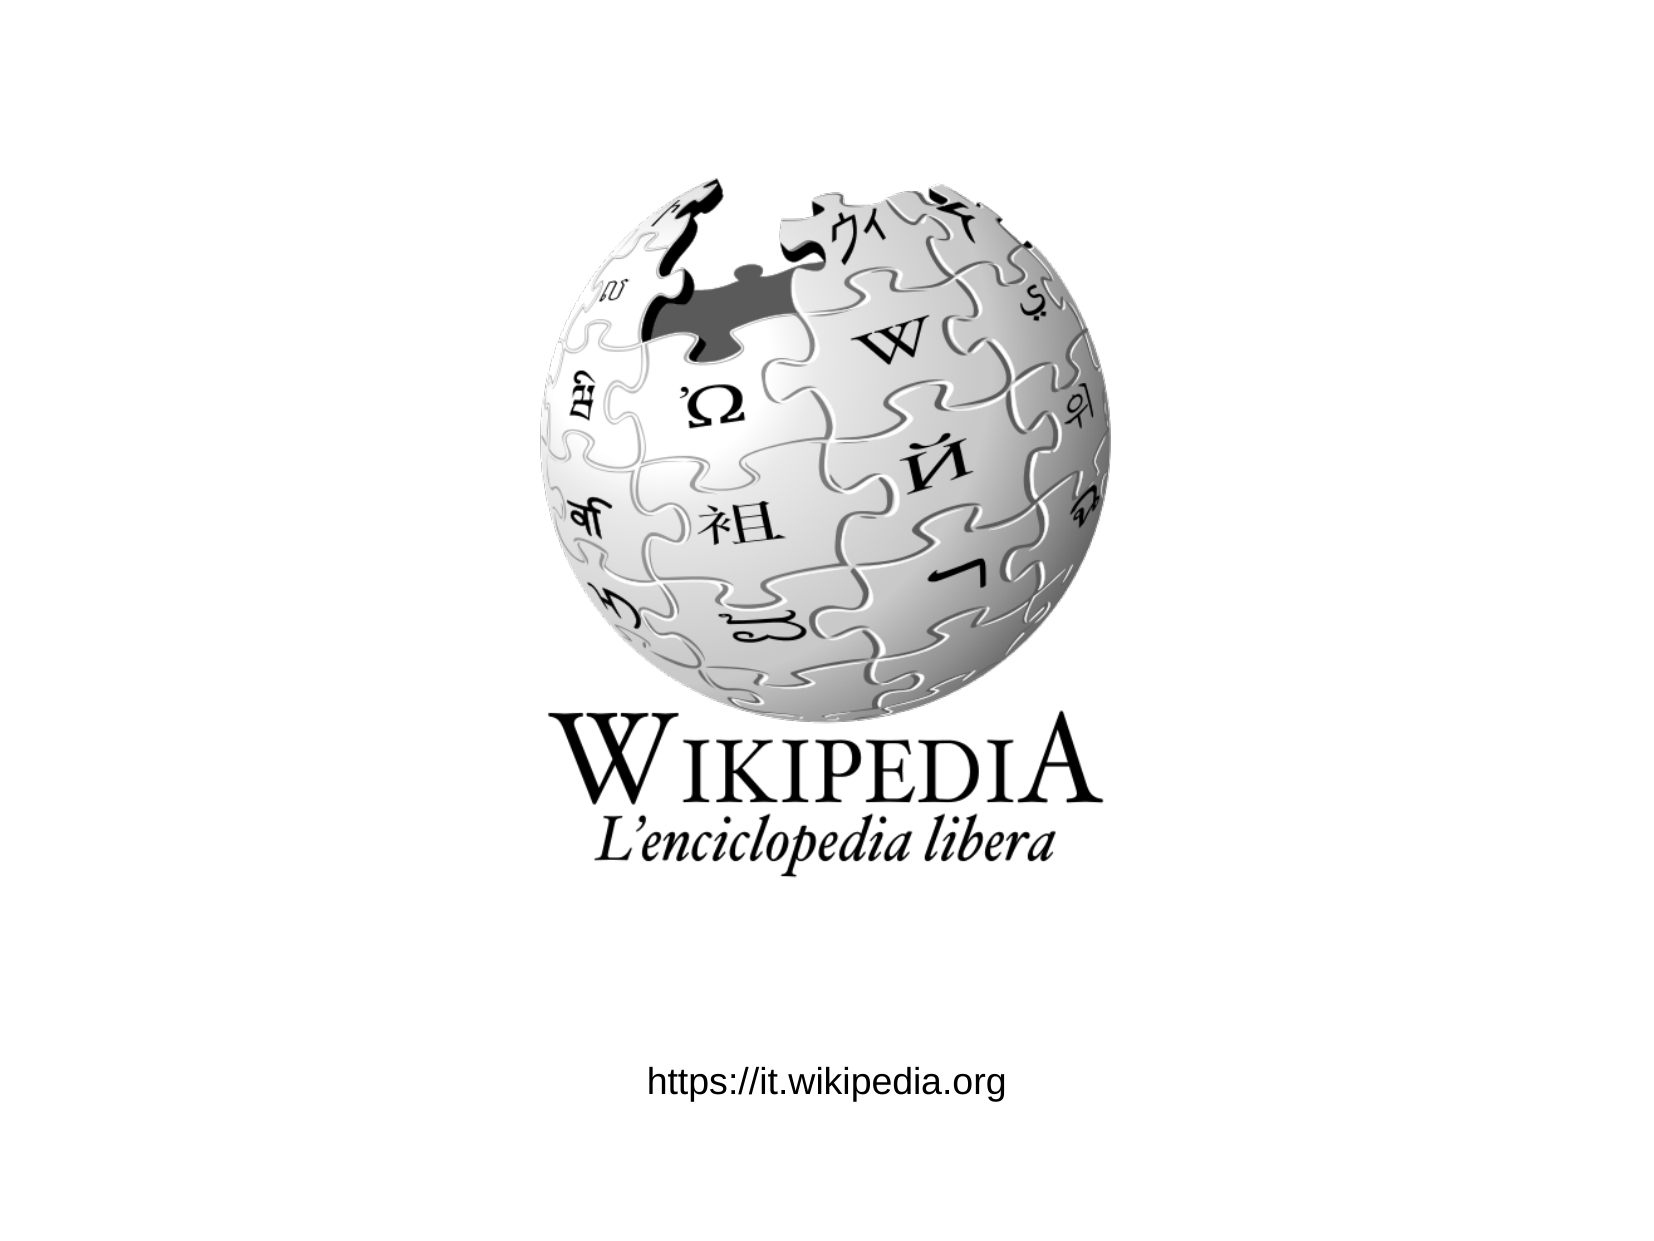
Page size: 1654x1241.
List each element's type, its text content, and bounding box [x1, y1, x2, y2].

picture [513, 165, 1141, 886]
title https://it.wikipedia.org [82, 977, 1571, 1186]
